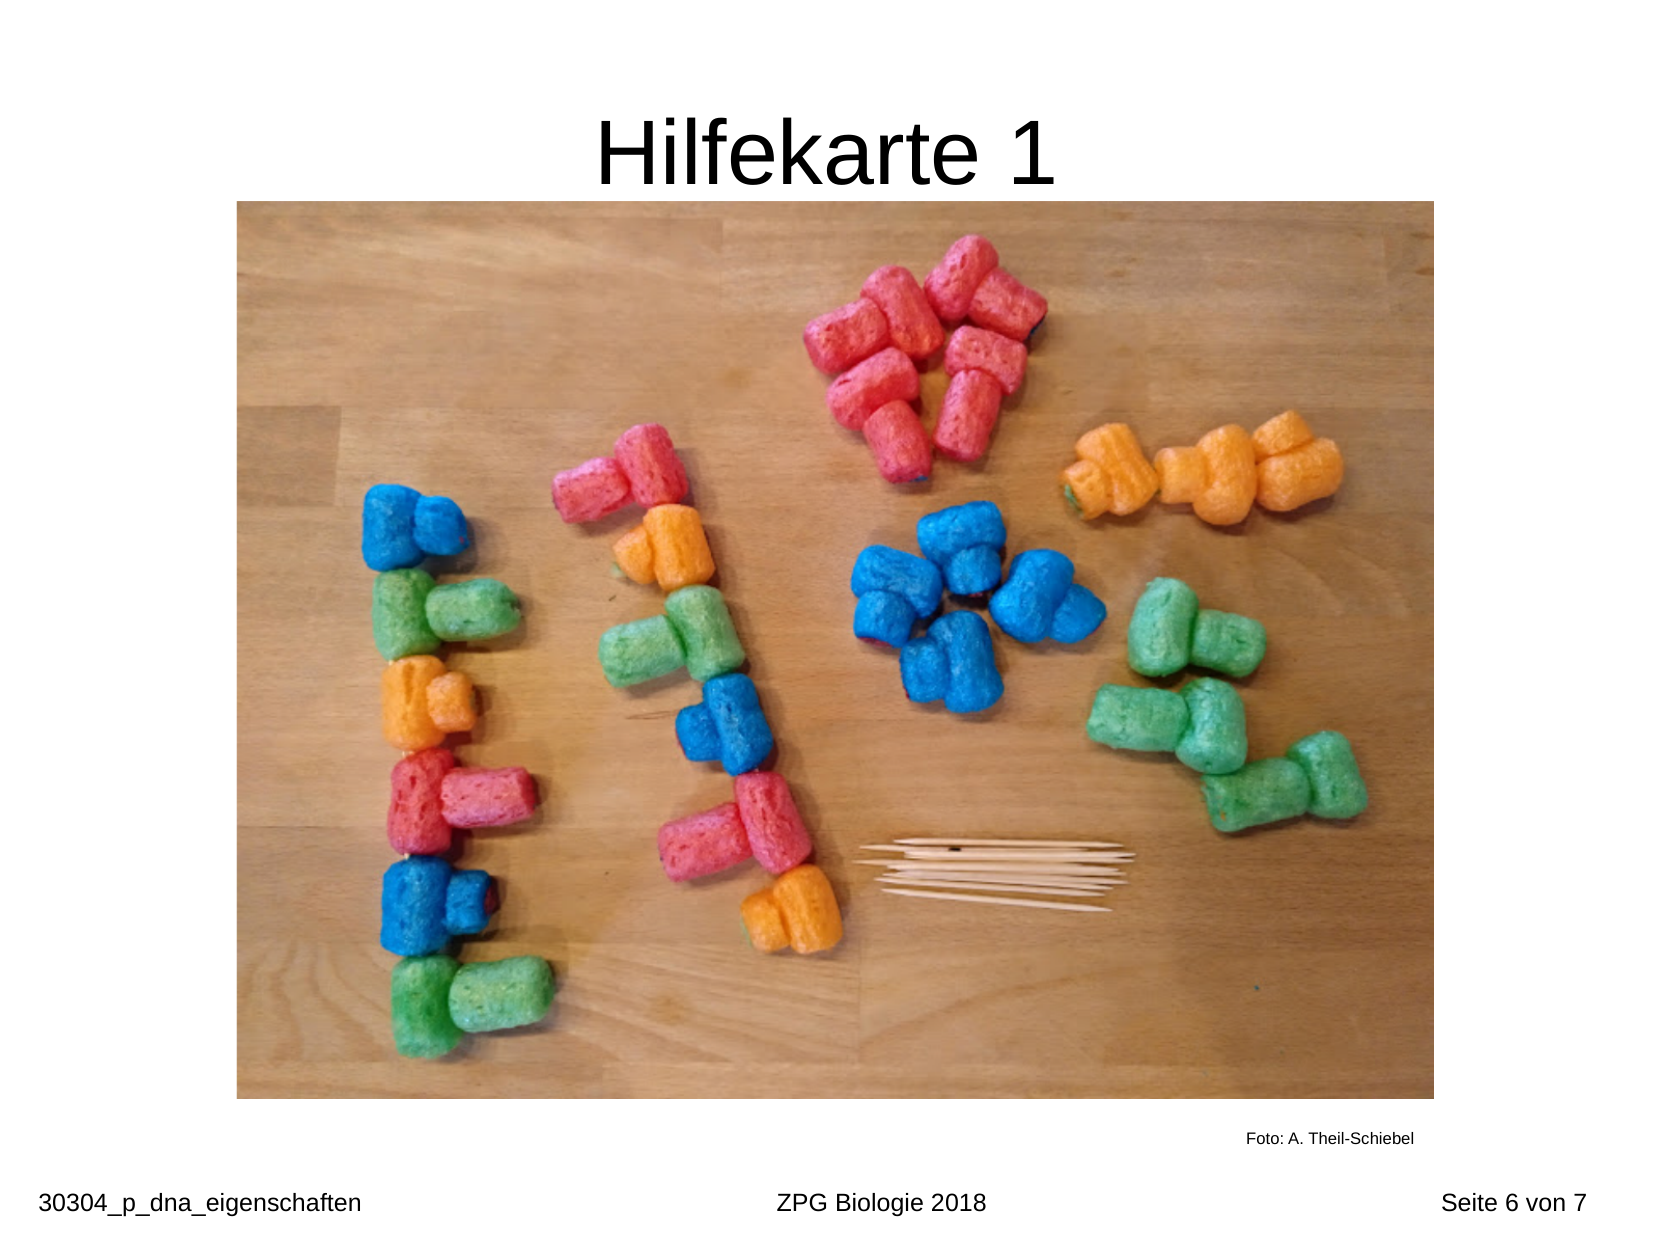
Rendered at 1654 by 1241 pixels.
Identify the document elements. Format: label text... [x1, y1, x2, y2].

title Hilfekarte 1 [82, 49, 1571, 257]
text_box 30304_p_dna_eigenschaften ZPG Biologie 2018 Seite 6 von 7 [23, 1181, 1619, 1224]
picture [236, 200, 1434, 1099]
text_box Foto: A. Theil-Schiebel [1145, 1122, 1430, 1156]
